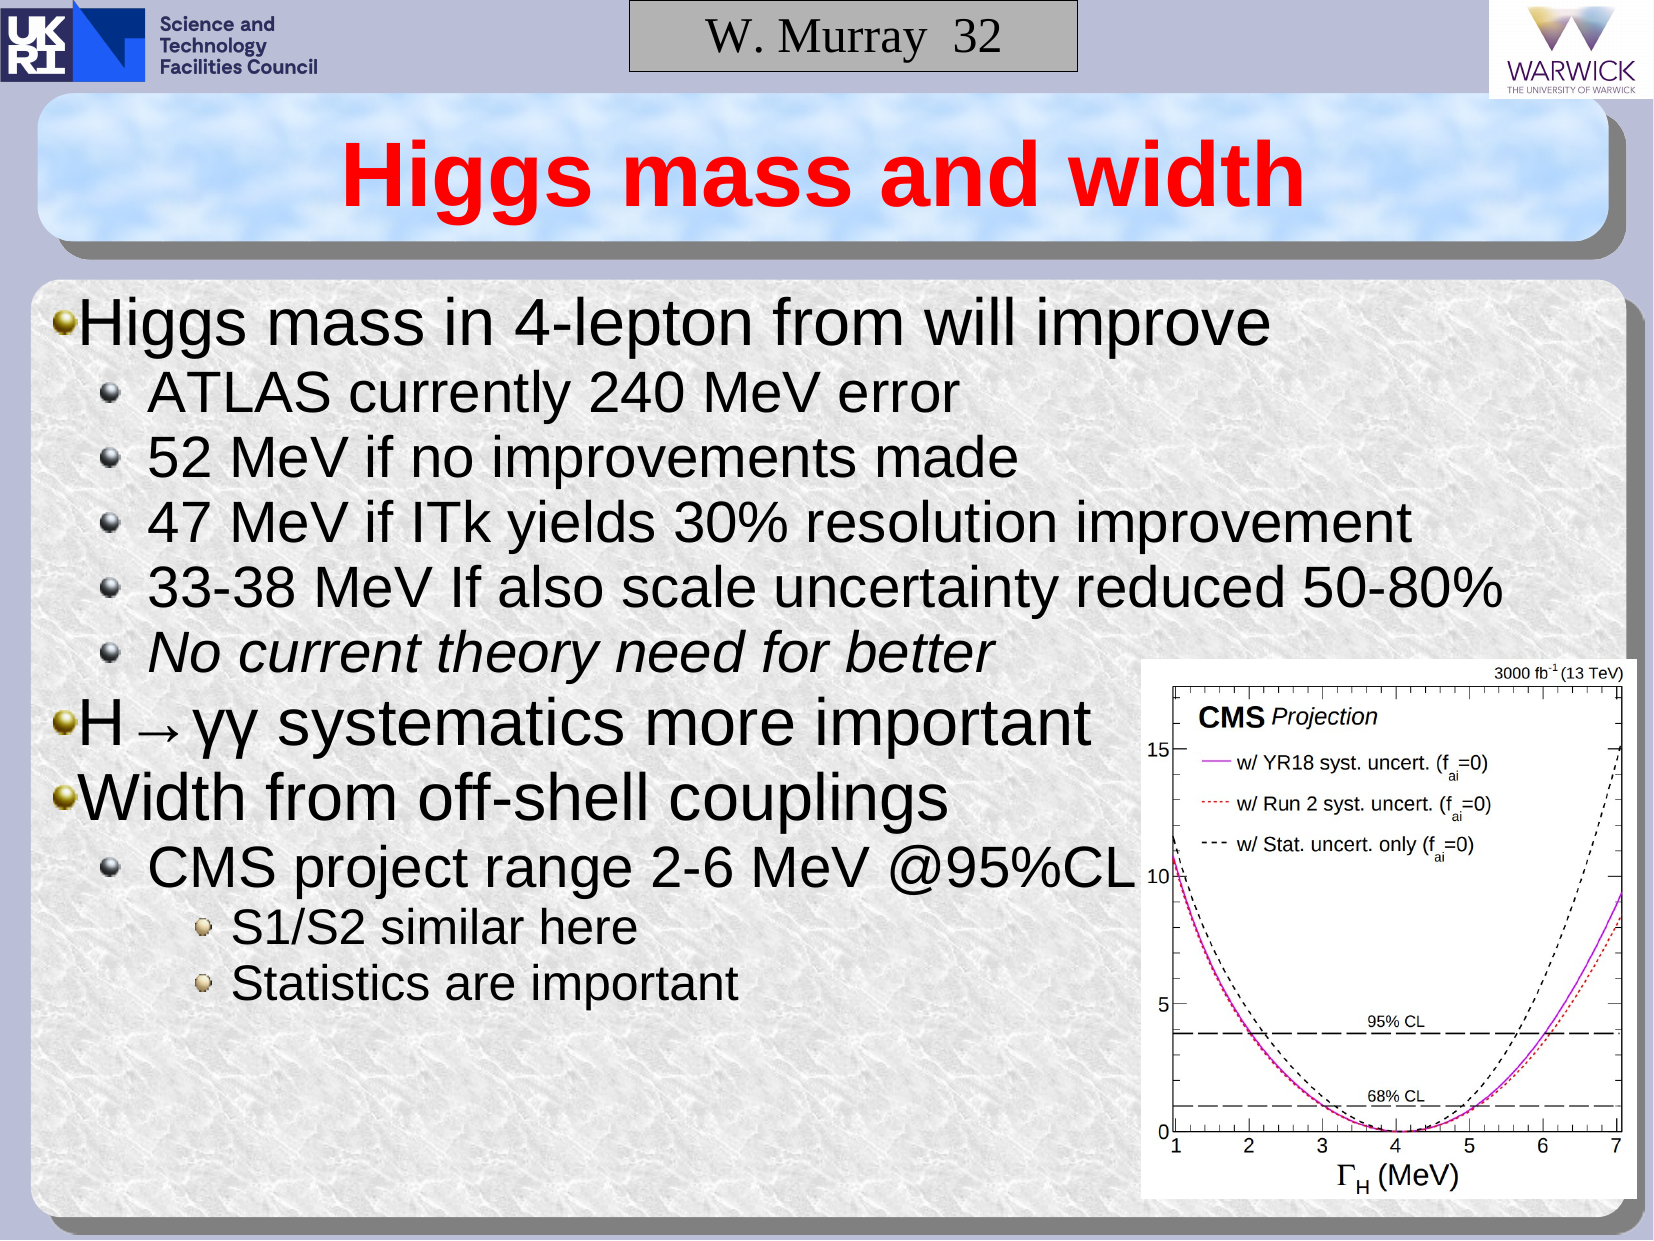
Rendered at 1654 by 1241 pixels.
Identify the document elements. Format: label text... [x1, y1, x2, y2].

title Higgs mass and width [90, 101, 1584, 249]
list Higgs mass in 4-lepton from will improve ATLAS currently 240 MeV error 52 MeV if no improvements made 47 MeV if ITk yields 30% resolution improvement 33-38 MeV If also scale uncertainty reduced 50-80% No current theory need for better H→γγ systematics more important Width from off-shell couplings CMS project range 2-6 MeV @95%CL S1/S2 similar here Statistics are important [53, 285, 1588, 1193]
picture [0, 0, 317, 82]
picture [30, 279, 1637, 1218]
picture [37, 0, 1654, 242]
